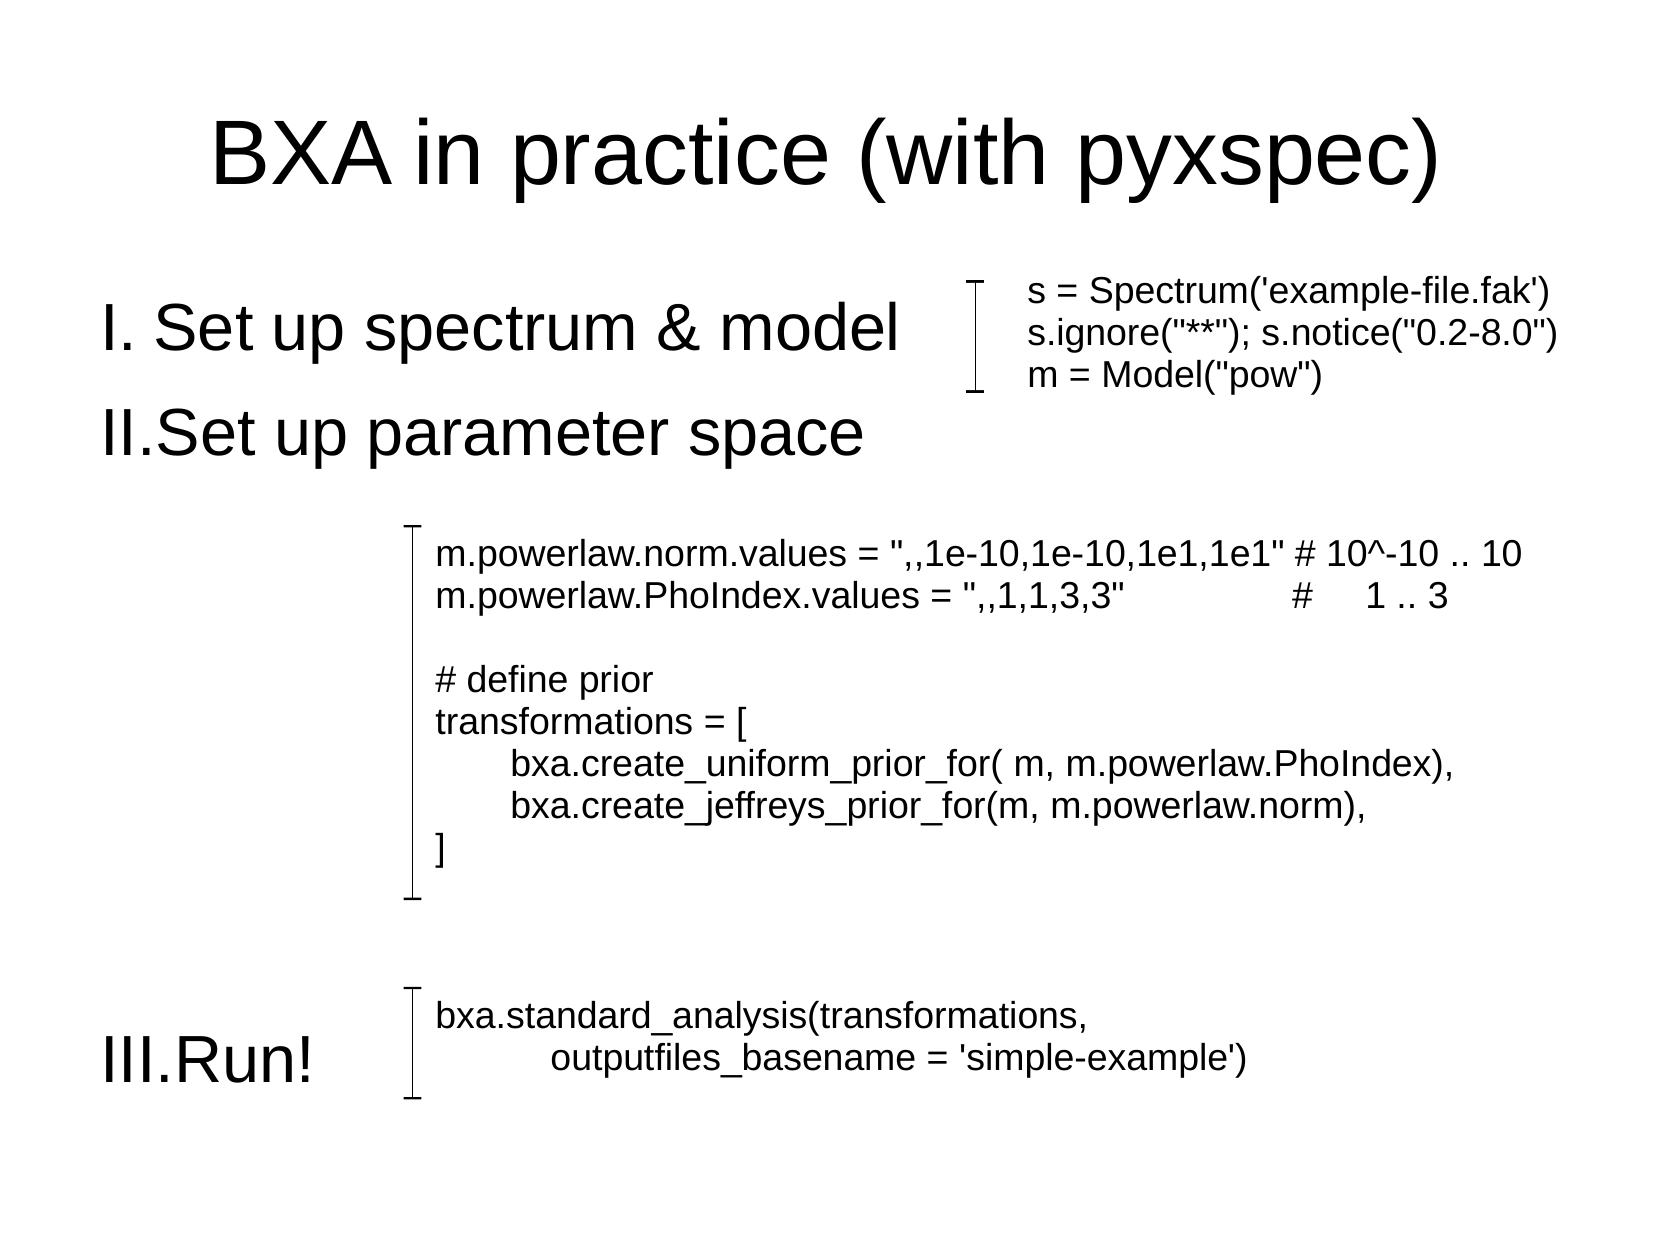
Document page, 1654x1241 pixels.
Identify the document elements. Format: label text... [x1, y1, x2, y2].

text_box m.powerlaw.norm.values = ",,1e-10,1e-10,1e1,1e1" # 10^-10 .. 10 m.powerlaw.PhoIndex.values = ",,1,1,3,3" # 1 .. 3 # define prior transformations = [ bxa.create_uniform_prior_for( m, m.powerlaw.PhoIndex), bxa.create_jeffreys_prior_for(m, m.powerlaw.norm), ] bxa.standard_analysis(transformations, outputfiles_basename = 'simple-example') [420, 525, 1636, 1086]
list Set up spectrum & model Set up parameter space Run! [413, 990, 1571, 1097]
list Set up spectrum & model Set up parameter space Run! [413, 528, 420, 897]
text_box s = Spectrum('example-file.fak') s.ignore("**"); s.notice("0.2-8.0") m = Model("pow") [1012, 262, 1612, 451]
title BXA in practice (with pyxspec) [82, 49, 1571, 257]
list Set up spectrum & model Set up parameter space Run! [82, 290, 1571, 1097]
